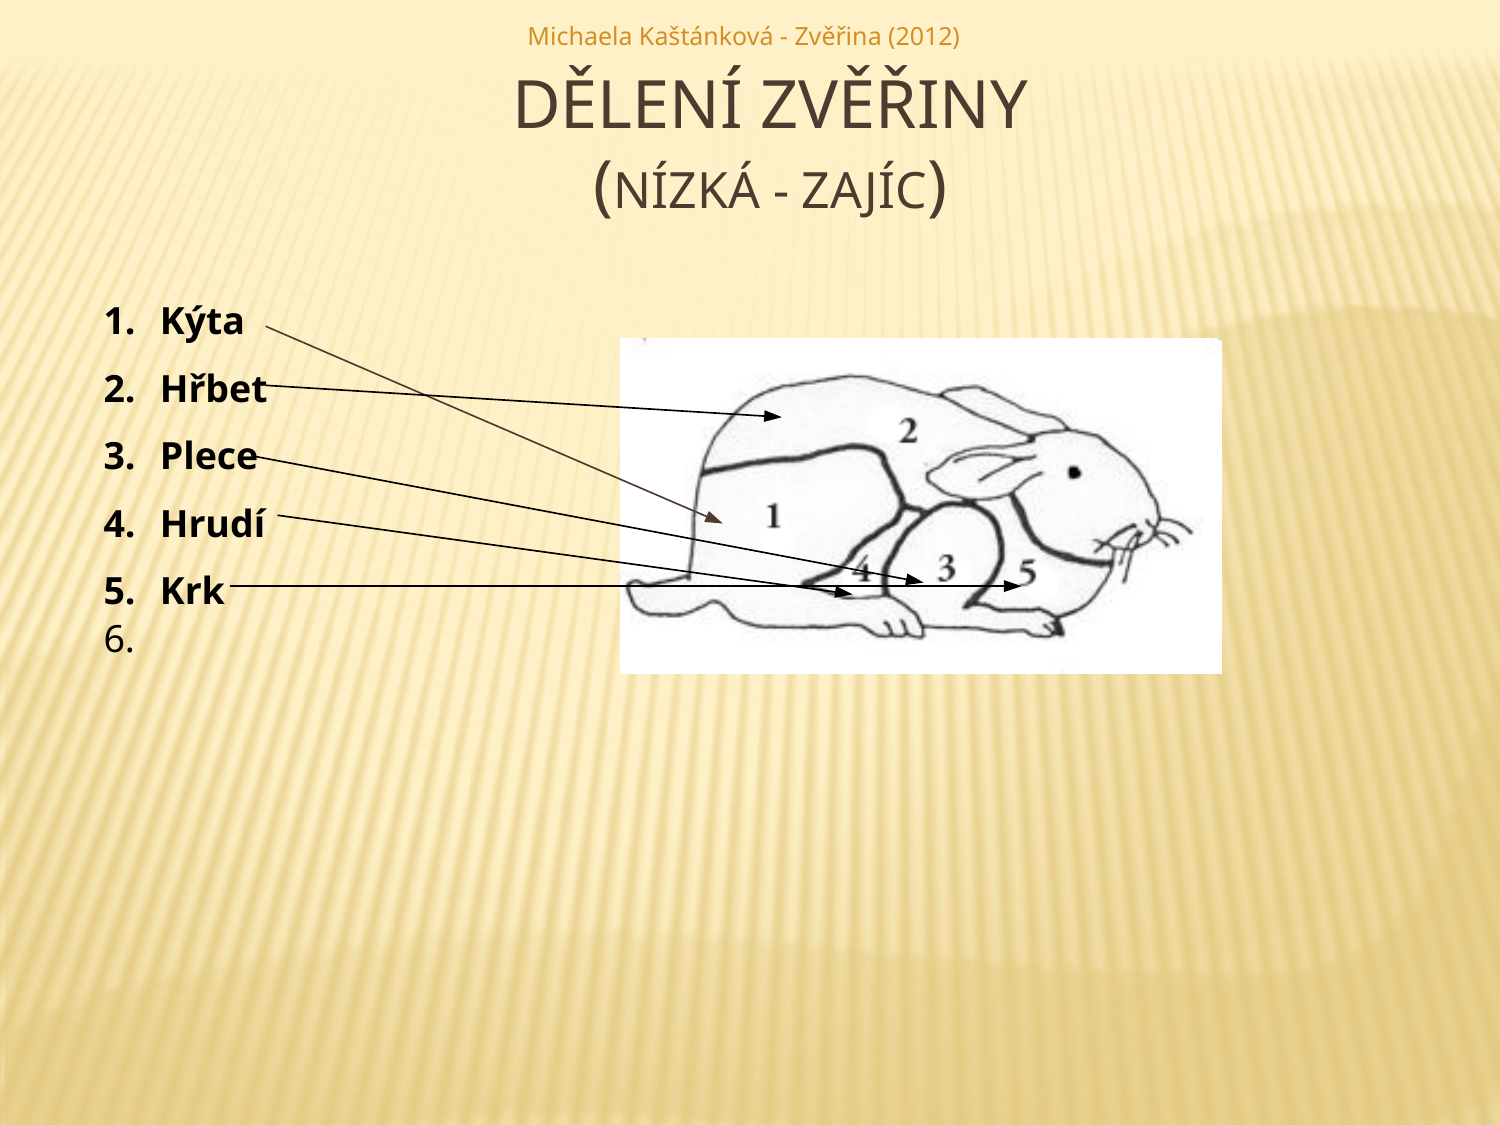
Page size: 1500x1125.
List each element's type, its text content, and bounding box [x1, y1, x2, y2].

text_box Michaela Kaštánková - Zvěřina (2012) [512, 12, 1459, 60]
picture [620, 564, 771, 585]
text_box Kýta Hřbet Plece Hrudí Krk [88, 267, 361, 669]
title dělení zvěřiny (nízká - zajíc) [76, 54, 1465, 185]
picture [620, 338, 1222, 674]
picture [620, 527, 905, 585]
subtitle [76, 196, 1377, 870]
